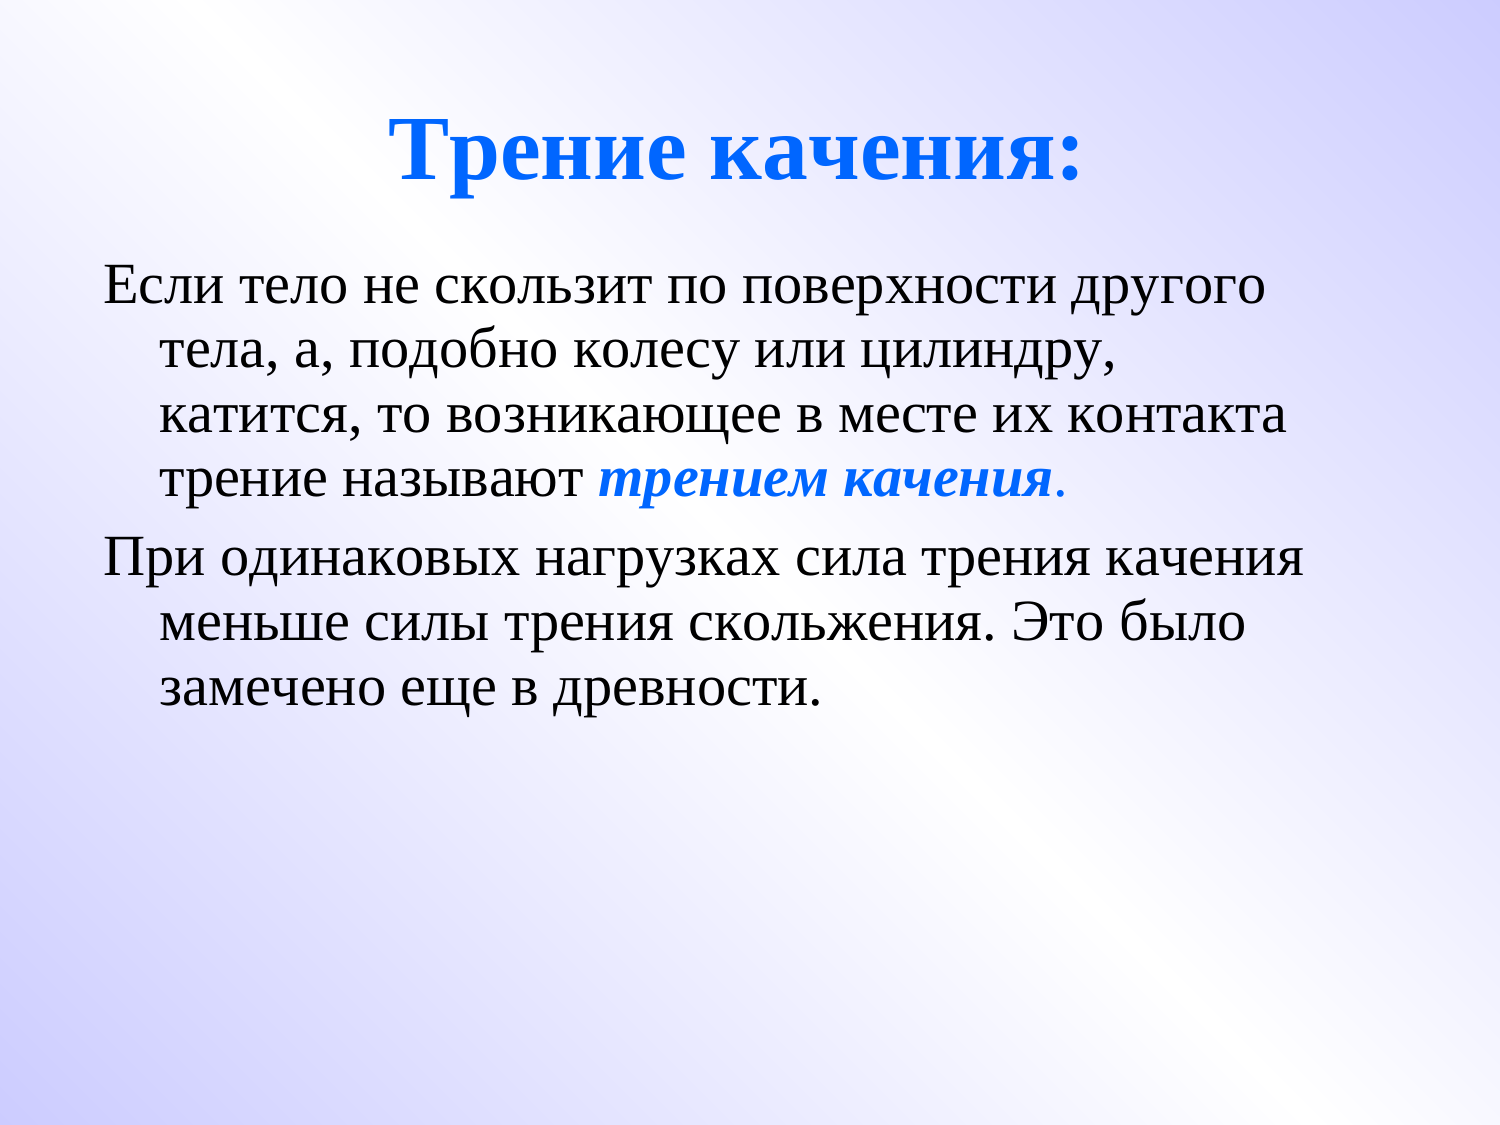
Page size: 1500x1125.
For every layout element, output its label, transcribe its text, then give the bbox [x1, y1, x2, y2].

title Трение качения: [100, 54, 1376, 243]
list Если тело не скользит по поверхности другого тела, а, подобно колесу или цилиндру, катится, то возникающее в месте их контакта трение называют трением качения. При одинаковых нагрузках сила трения качения меньше силы трения скольжения. Это было замечено еще в древности. [88, 243, 1329, 884]
